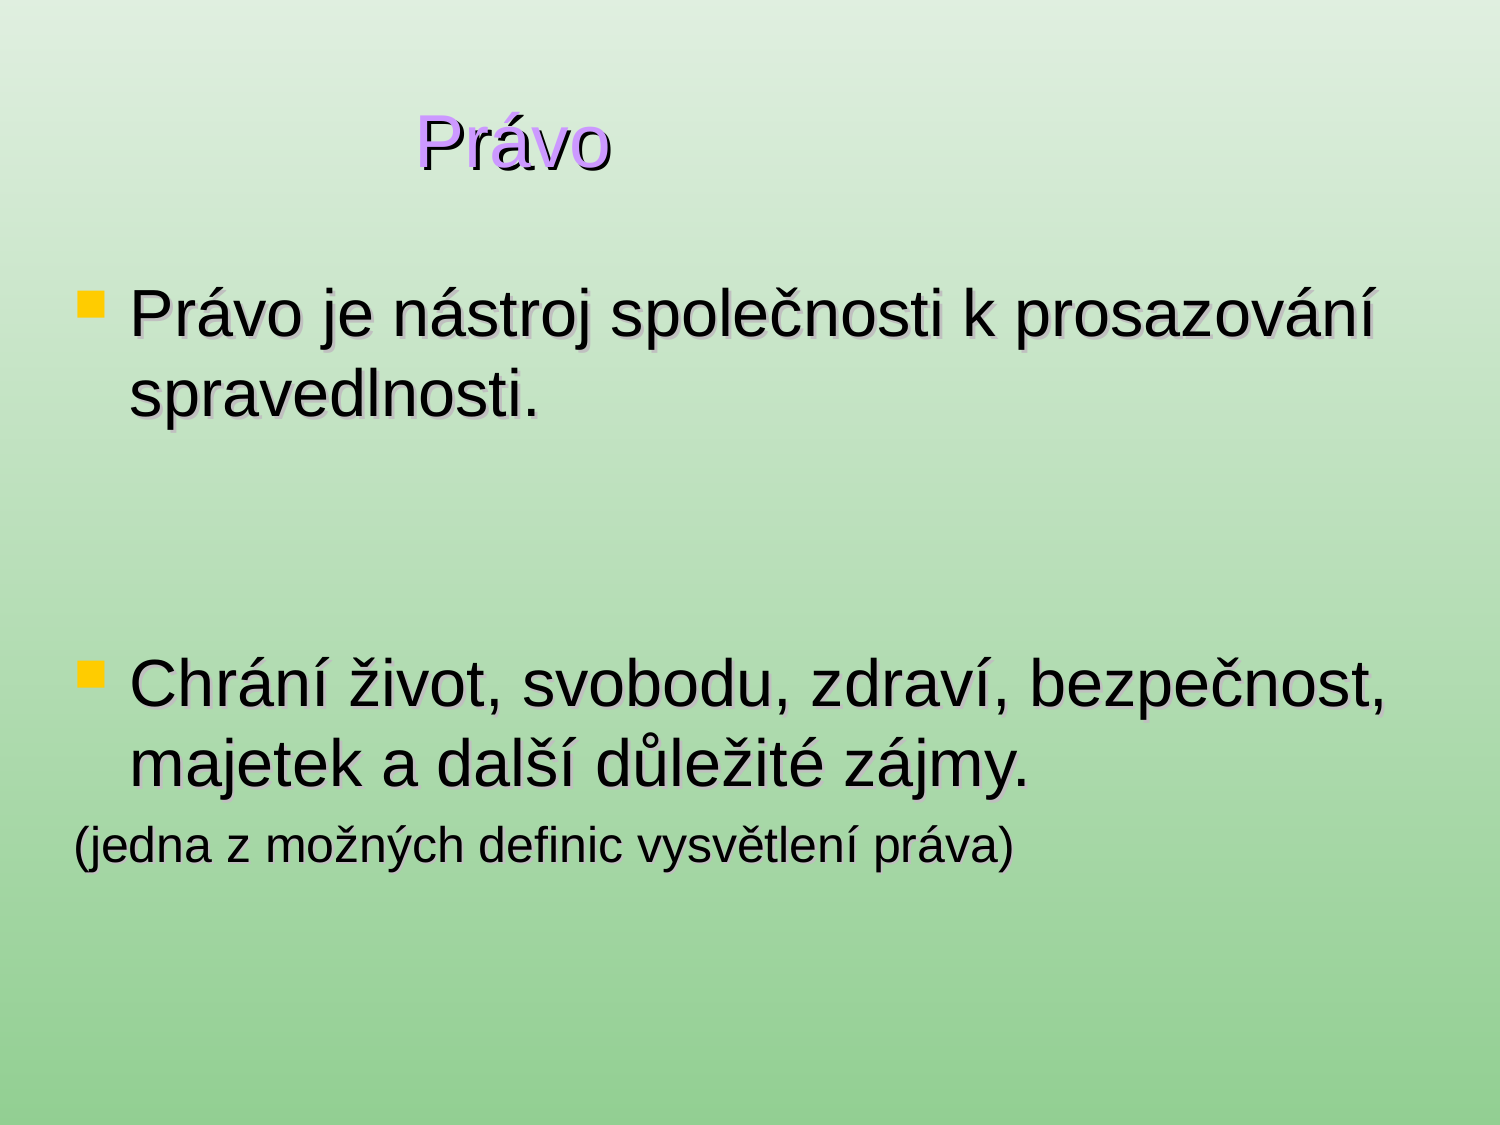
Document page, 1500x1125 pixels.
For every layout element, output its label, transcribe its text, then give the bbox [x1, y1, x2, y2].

title Právo [399, 37, 1450, 238]
list Právo je nástroj společnosti k prosazování spravedlnosti. Chrání život, svobodu, zdraví, bezpečnost, majetek a další důležité zájmy. (jedna z možných definic vysvětlení práva) [58, 262, 1450, 1001]
